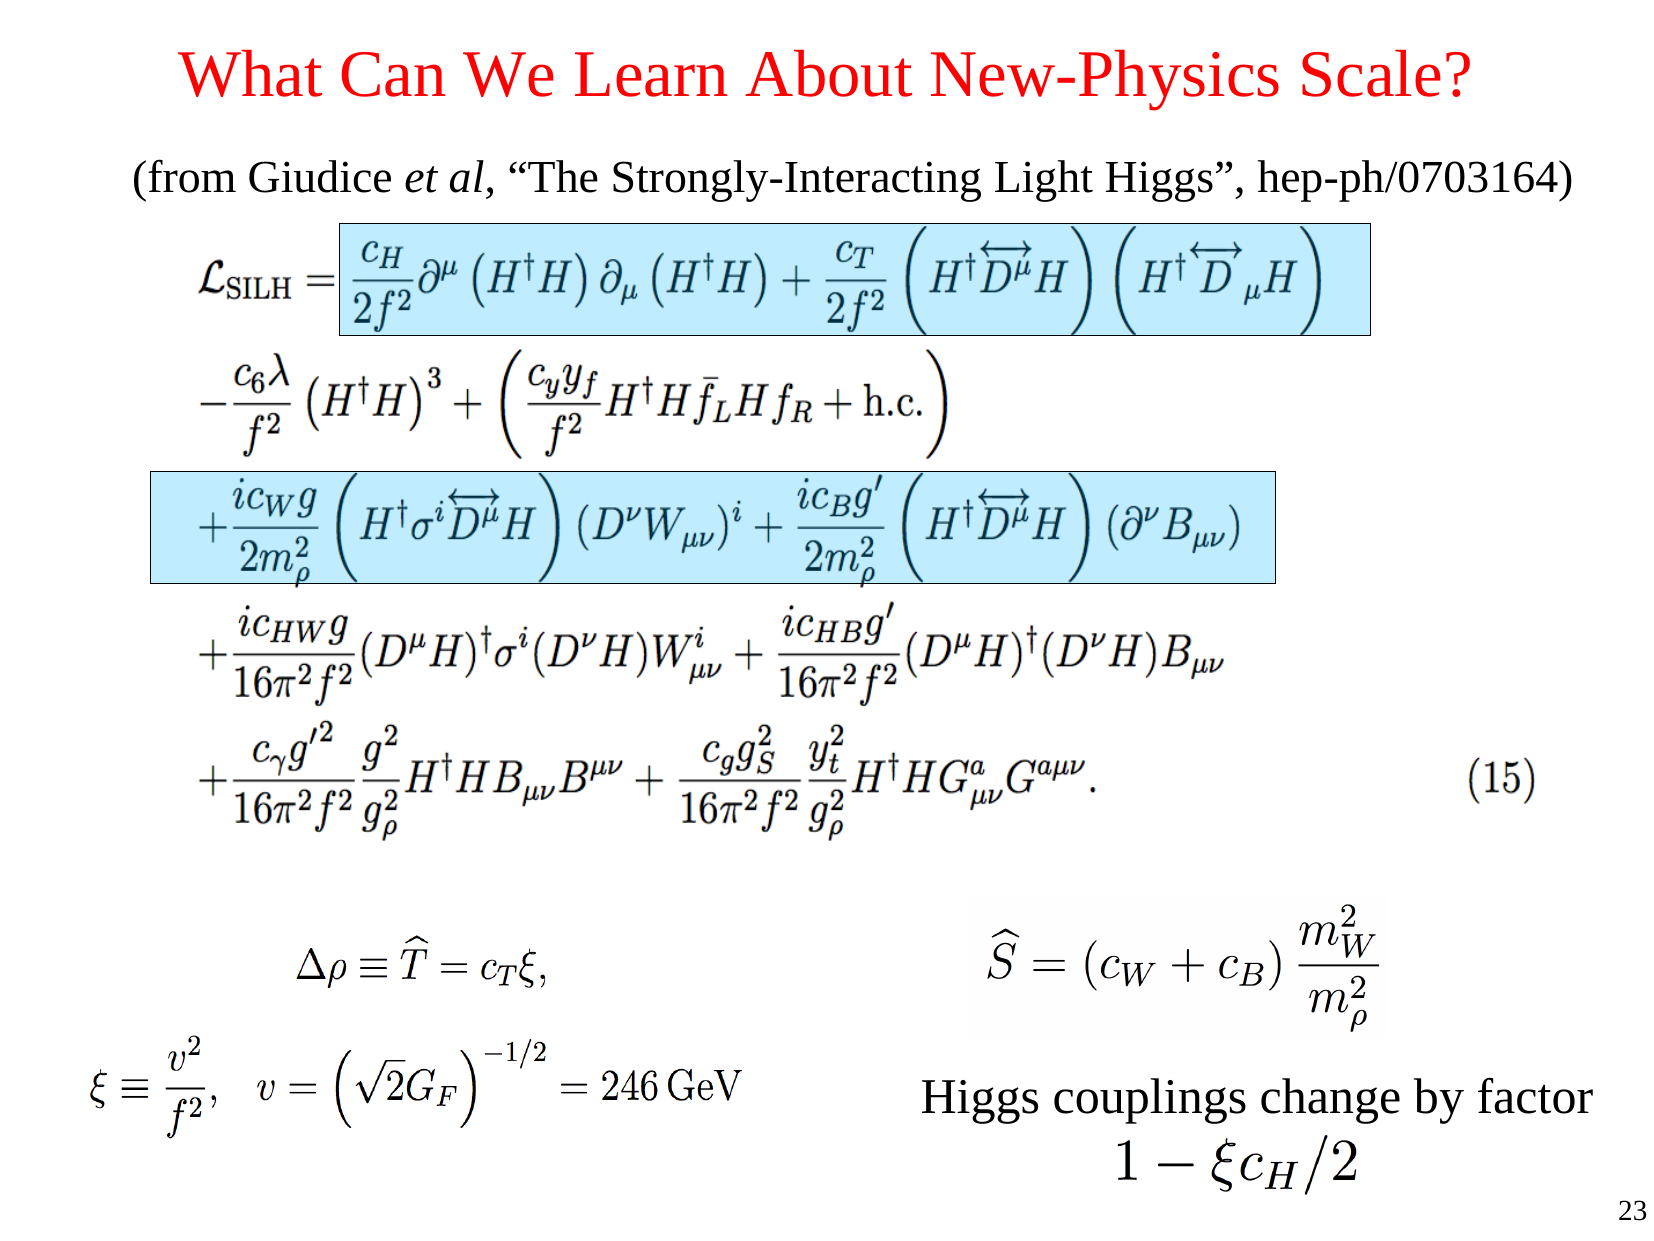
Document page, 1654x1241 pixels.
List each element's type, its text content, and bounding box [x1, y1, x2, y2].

text_box Higgs couplings change by factor [920, 1068, 1594, 1125]
picture [968, 896, 1386, 1038]
text_box (from Giudice et al, “The Strongly-Interacting Light Higgs”, hep-ph/0703164) [132, 151, 1573, 203]
picture [35, 929, 745, 1149]
text_box [339, 223, 1371, 336]
text_box [150, 471, 1276, 584]
picture [1110, 1125, 1362, 1200]
title What Can We Learn About New-Physics Scale? [128, 5, 1541, 144]
picture [172, 225, 1557, 856]
